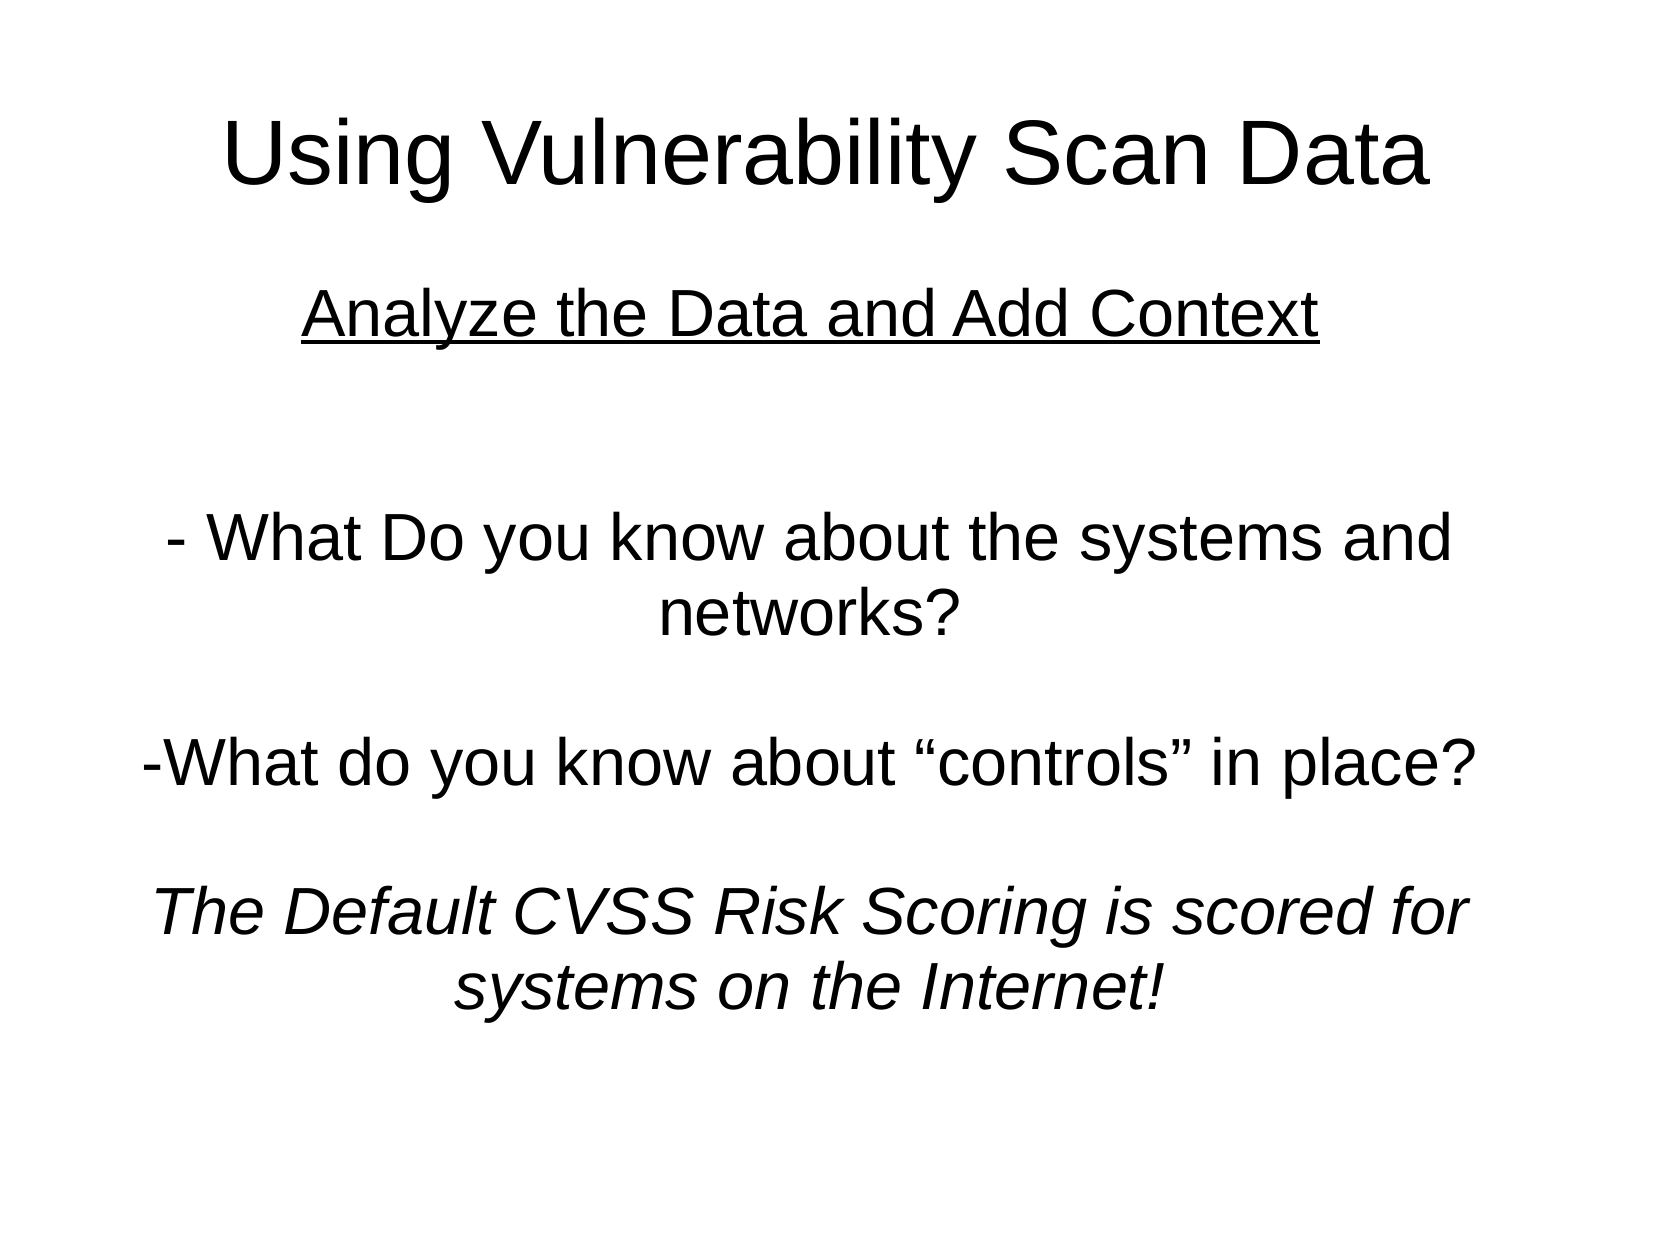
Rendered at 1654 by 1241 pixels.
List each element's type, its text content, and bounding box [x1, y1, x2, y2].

subtitle Analyze the Data and Add Context - What Do you know about the systems and networks? -What do you know about “controls” in place? The Default CVSS Risk Scoring is scored for systems on the Internet! [82, 275, 1538, 1024]
title Using Vulnerability Scan Data [82, 49, 1571, 257]
